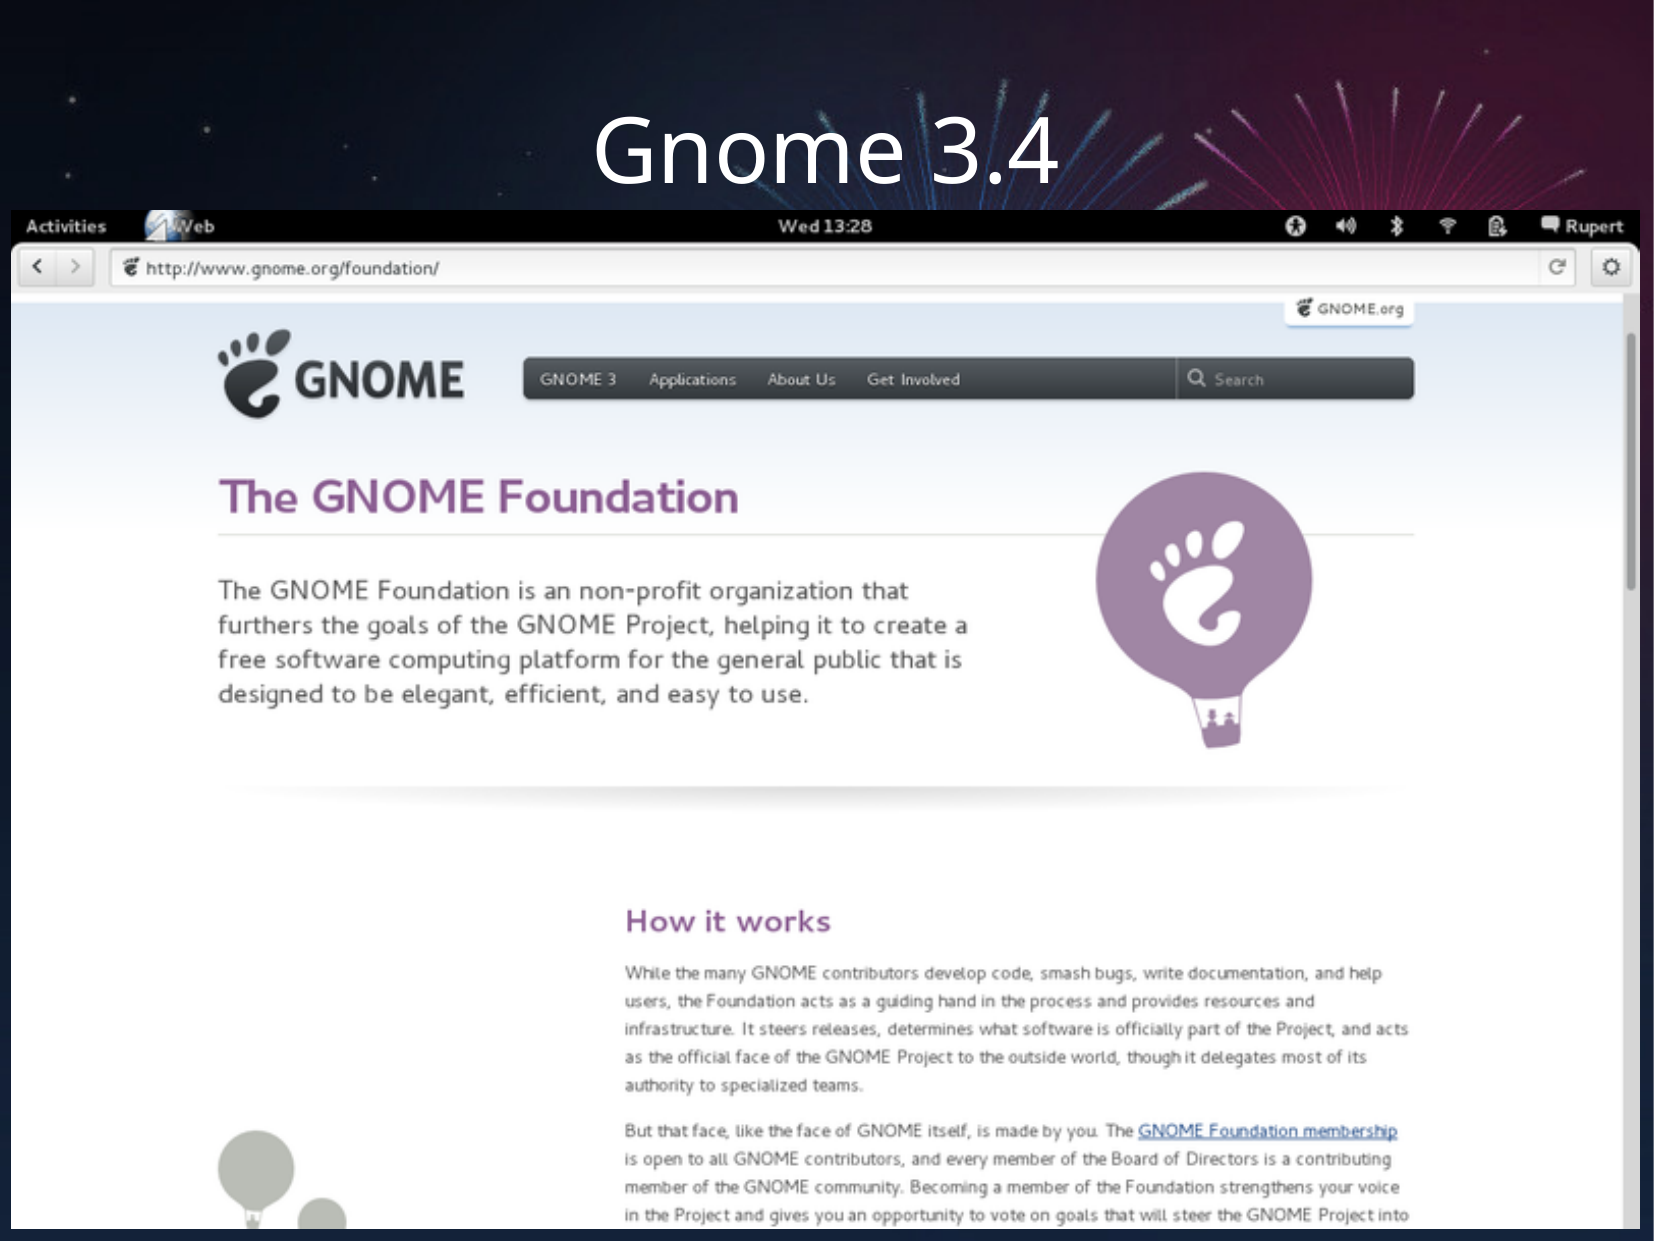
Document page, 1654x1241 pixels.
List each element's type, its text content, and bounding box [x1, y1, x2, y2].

picture [0, 0, 1654, 1241]
title Gnome 3.4 [82, 49, 1570, 210]
